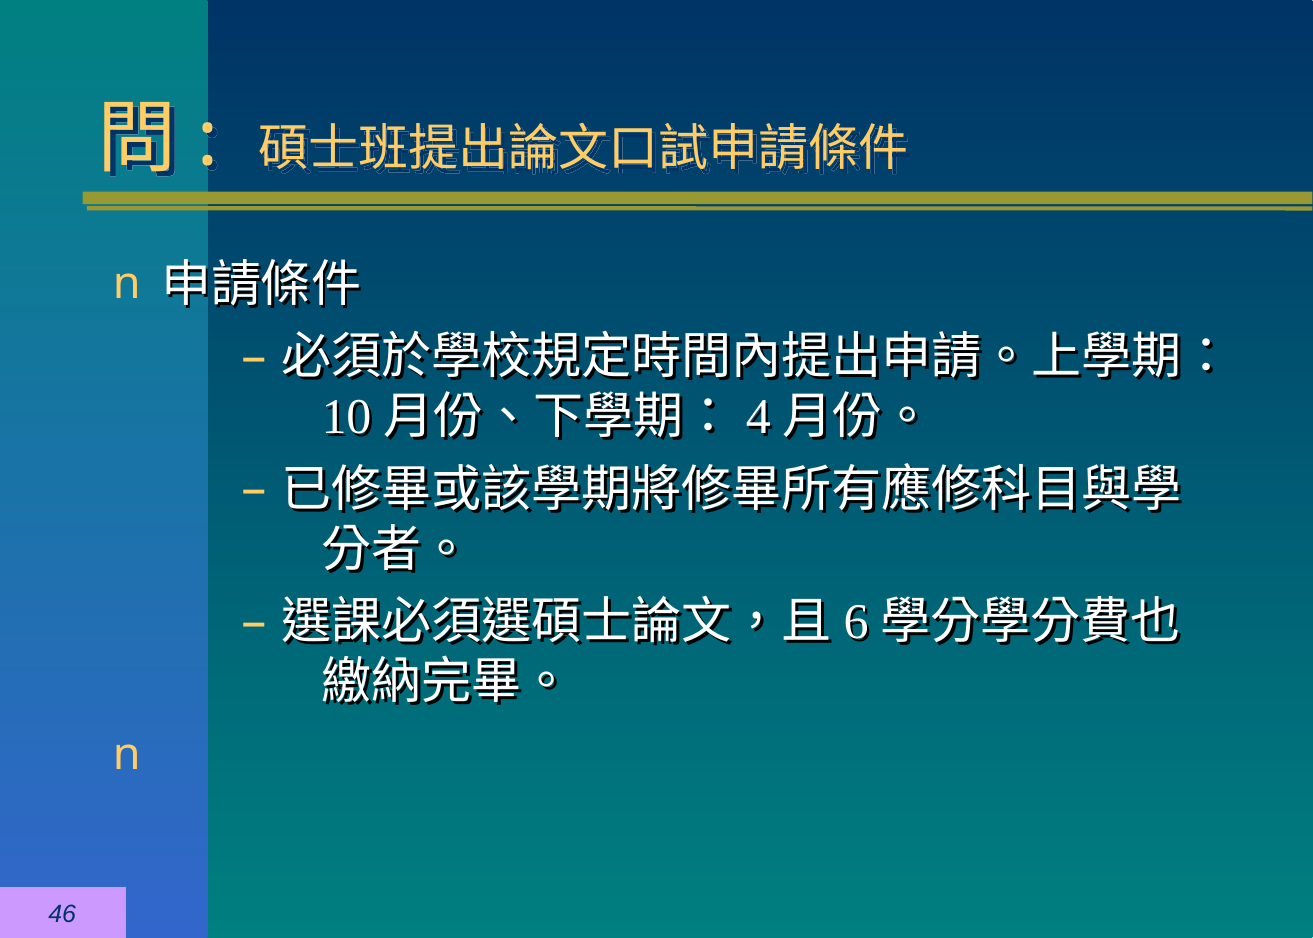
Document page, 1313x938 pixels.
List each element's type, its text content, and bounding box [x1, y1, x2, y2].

title 問: 碩士班提出論文口試申請條件 [84, 36, 1280, 188]
list 申請條件 必須於學校規定時間內提出申請。上學期：10月份、下學期：4月份。 已修畢或該學期將修畢所有應修科目與學分者。 選課必須選碩士論文，且6學分學分費也繳納完畢。 [99, 244, 1201, 844]
text_box 46 [0, 887, 125, 938]
text_box [0, 0, 207, 938]
